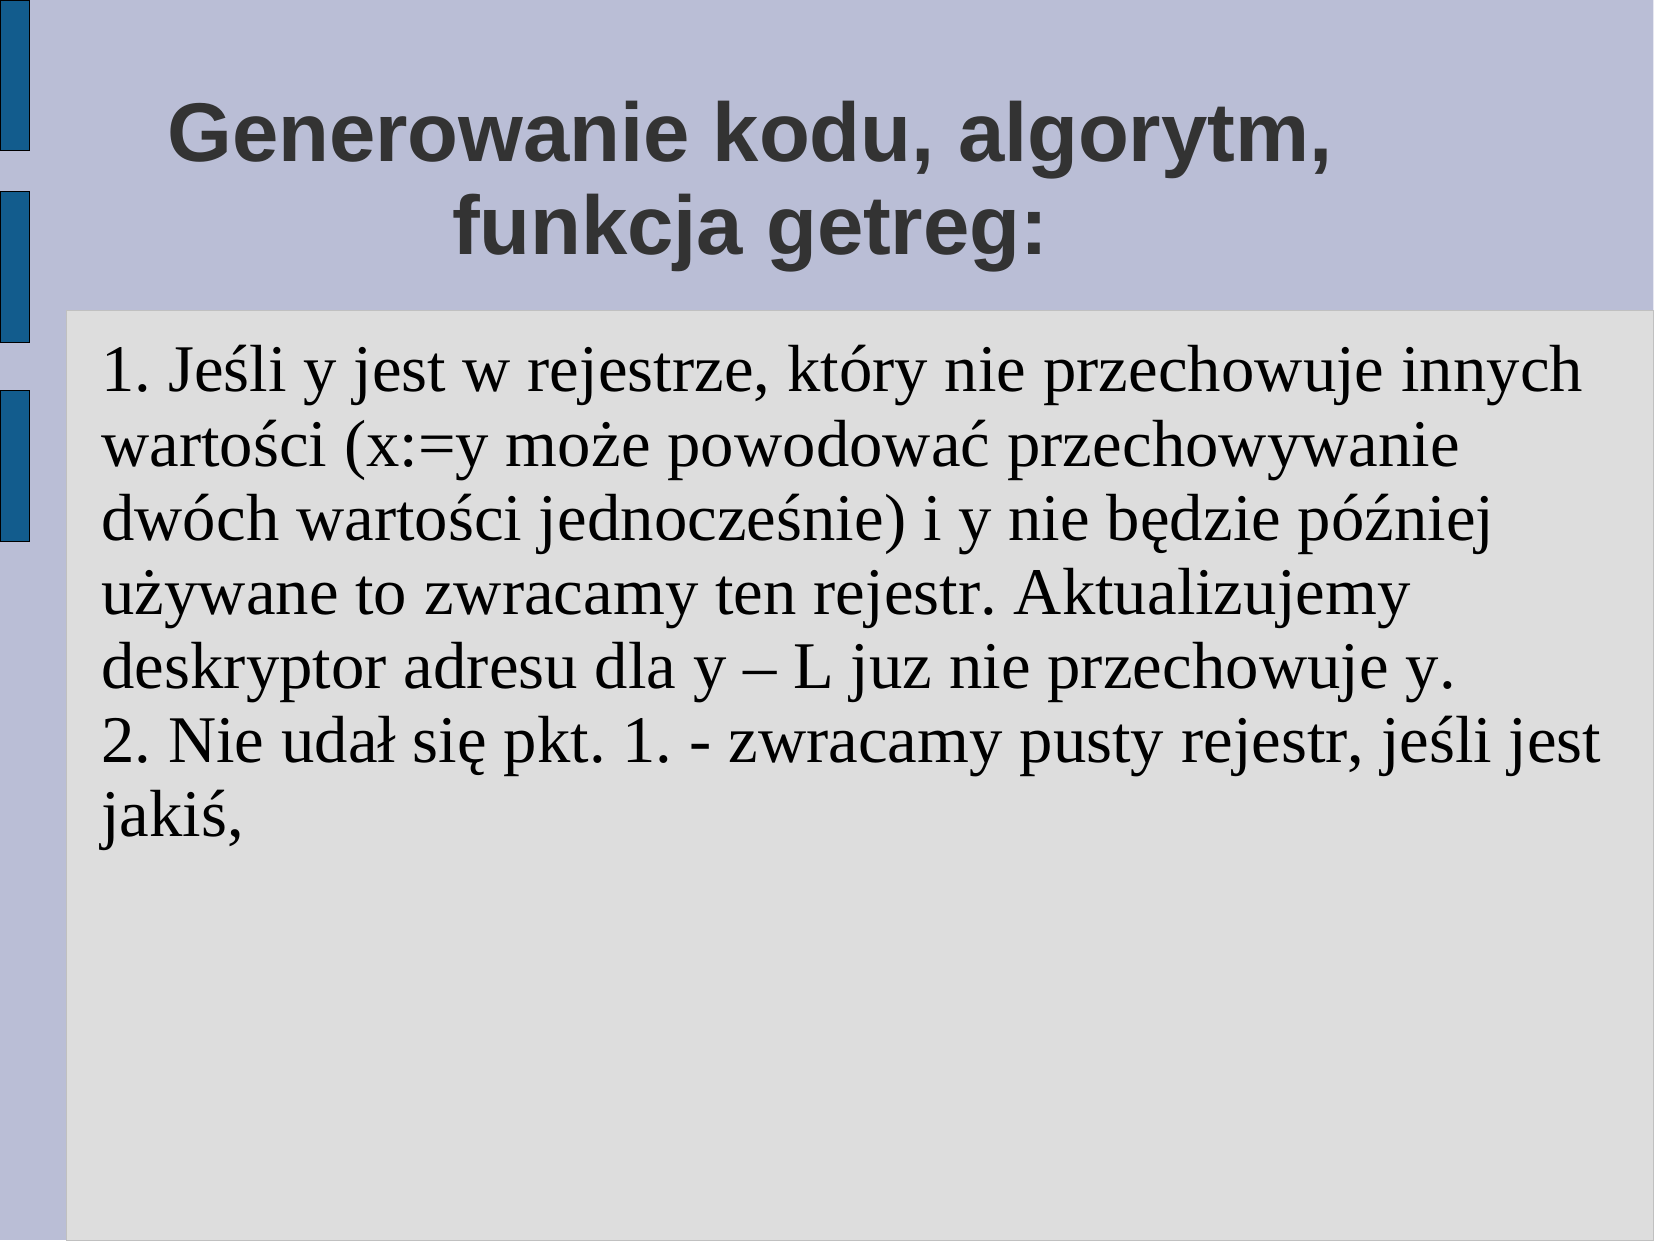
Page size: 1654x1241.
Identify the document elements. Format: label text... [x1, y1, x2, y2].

text_box 1. Jeśli y jest w rejestrze, który nie przechowuje innych wartości (x:=y może powodować przechowywanie dwóch wartości jednocześnie) i y nie będzie później używane to zwracamy ten rejestr. Aktualizujemy deskryptor adresu dla y – L juz nie przechowuje y. 2. Nie udał się pkt. 1. - zwracamy pusty rejestr, jeśli jest jakiś, [101, 332, 1625, 953]
title Generowanie kodu, algorytm, funkcja getreg: [112, 78, 1388, 280]
